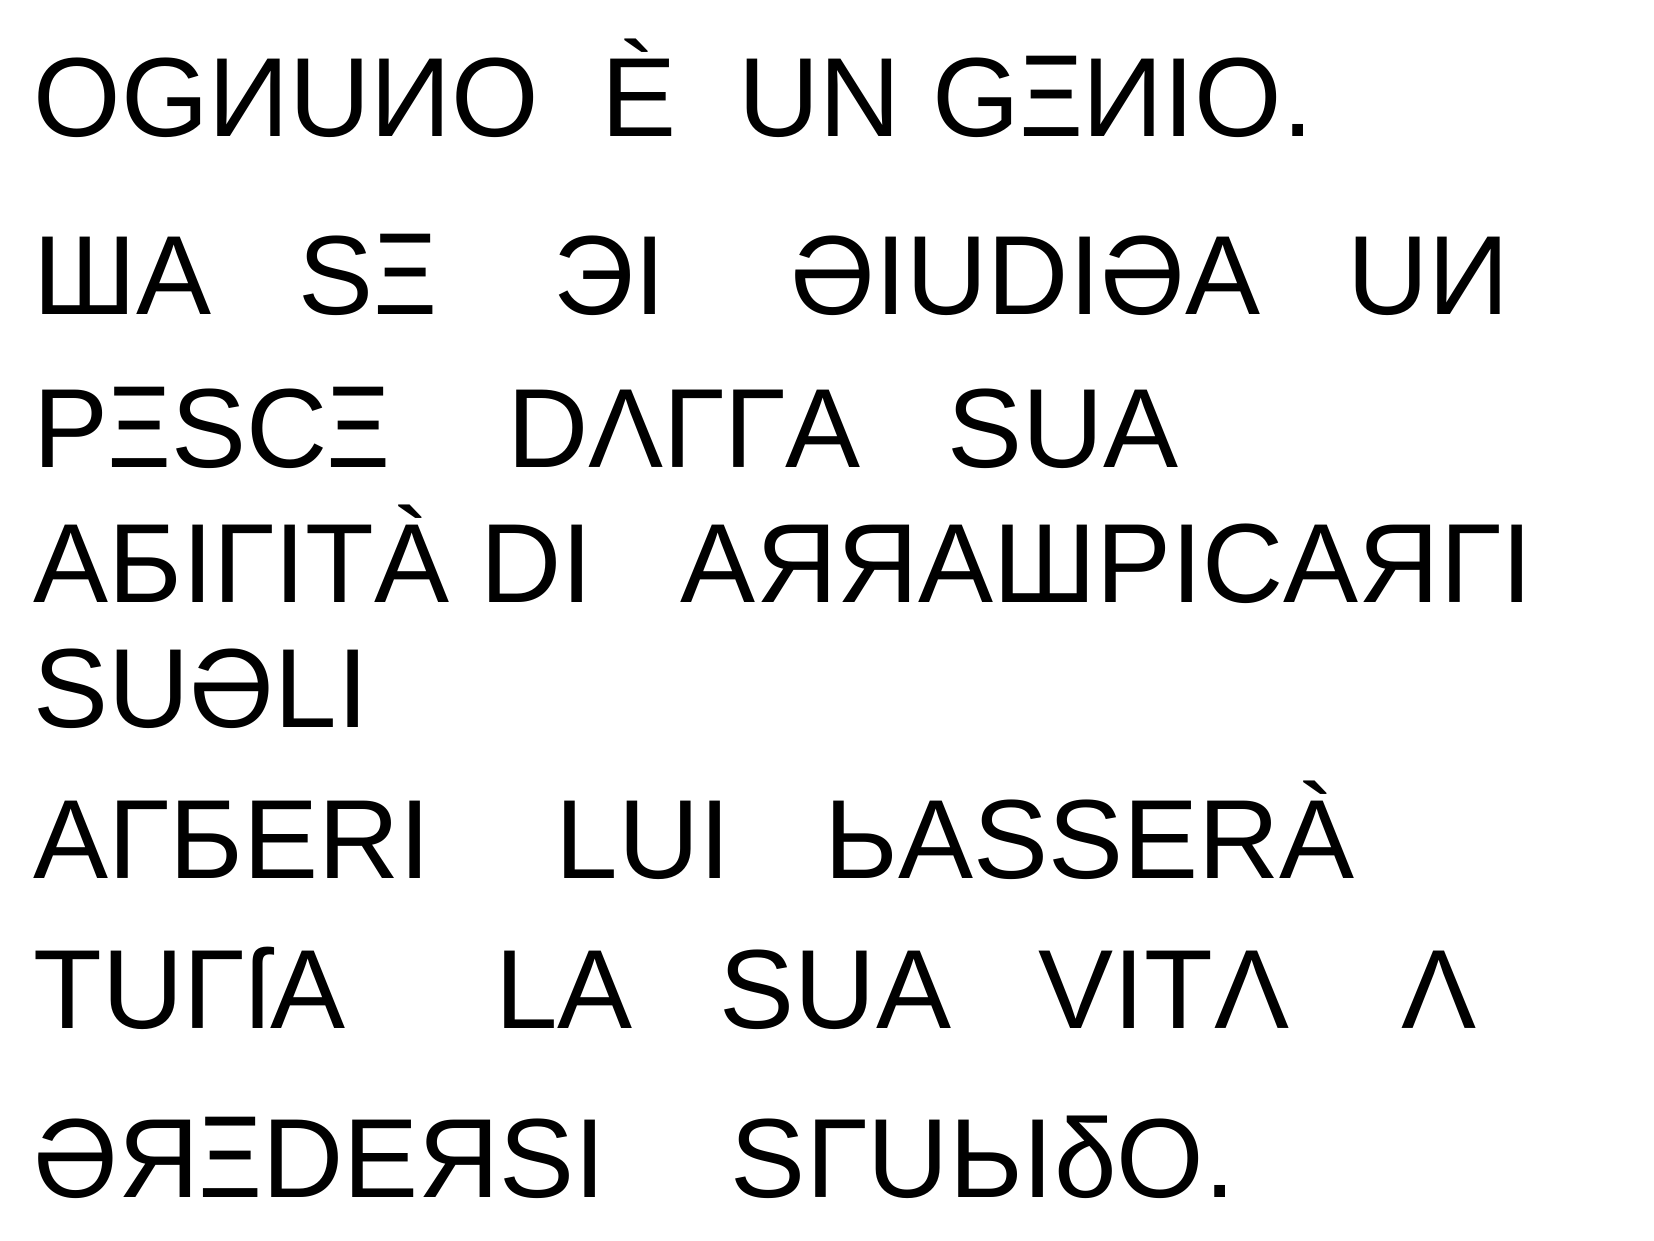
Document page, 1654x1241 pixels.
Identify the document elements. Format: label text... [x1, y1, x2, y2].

text_box OGИUИO È UN GΞИIO. ШA SΞ ЭI ӘIUDIӘA UИ PΞSCΞ DΛГГA SUA AБIГITÀ DI AЯЯAШPICAЯГI SUӘLI AГБERI LUI ЬASSERÀ TUΓſA LA SUA VITΛ Λ ӘЯΞDEЯSI SΓUЬIδO. [18, 8, 1654, 1017]
